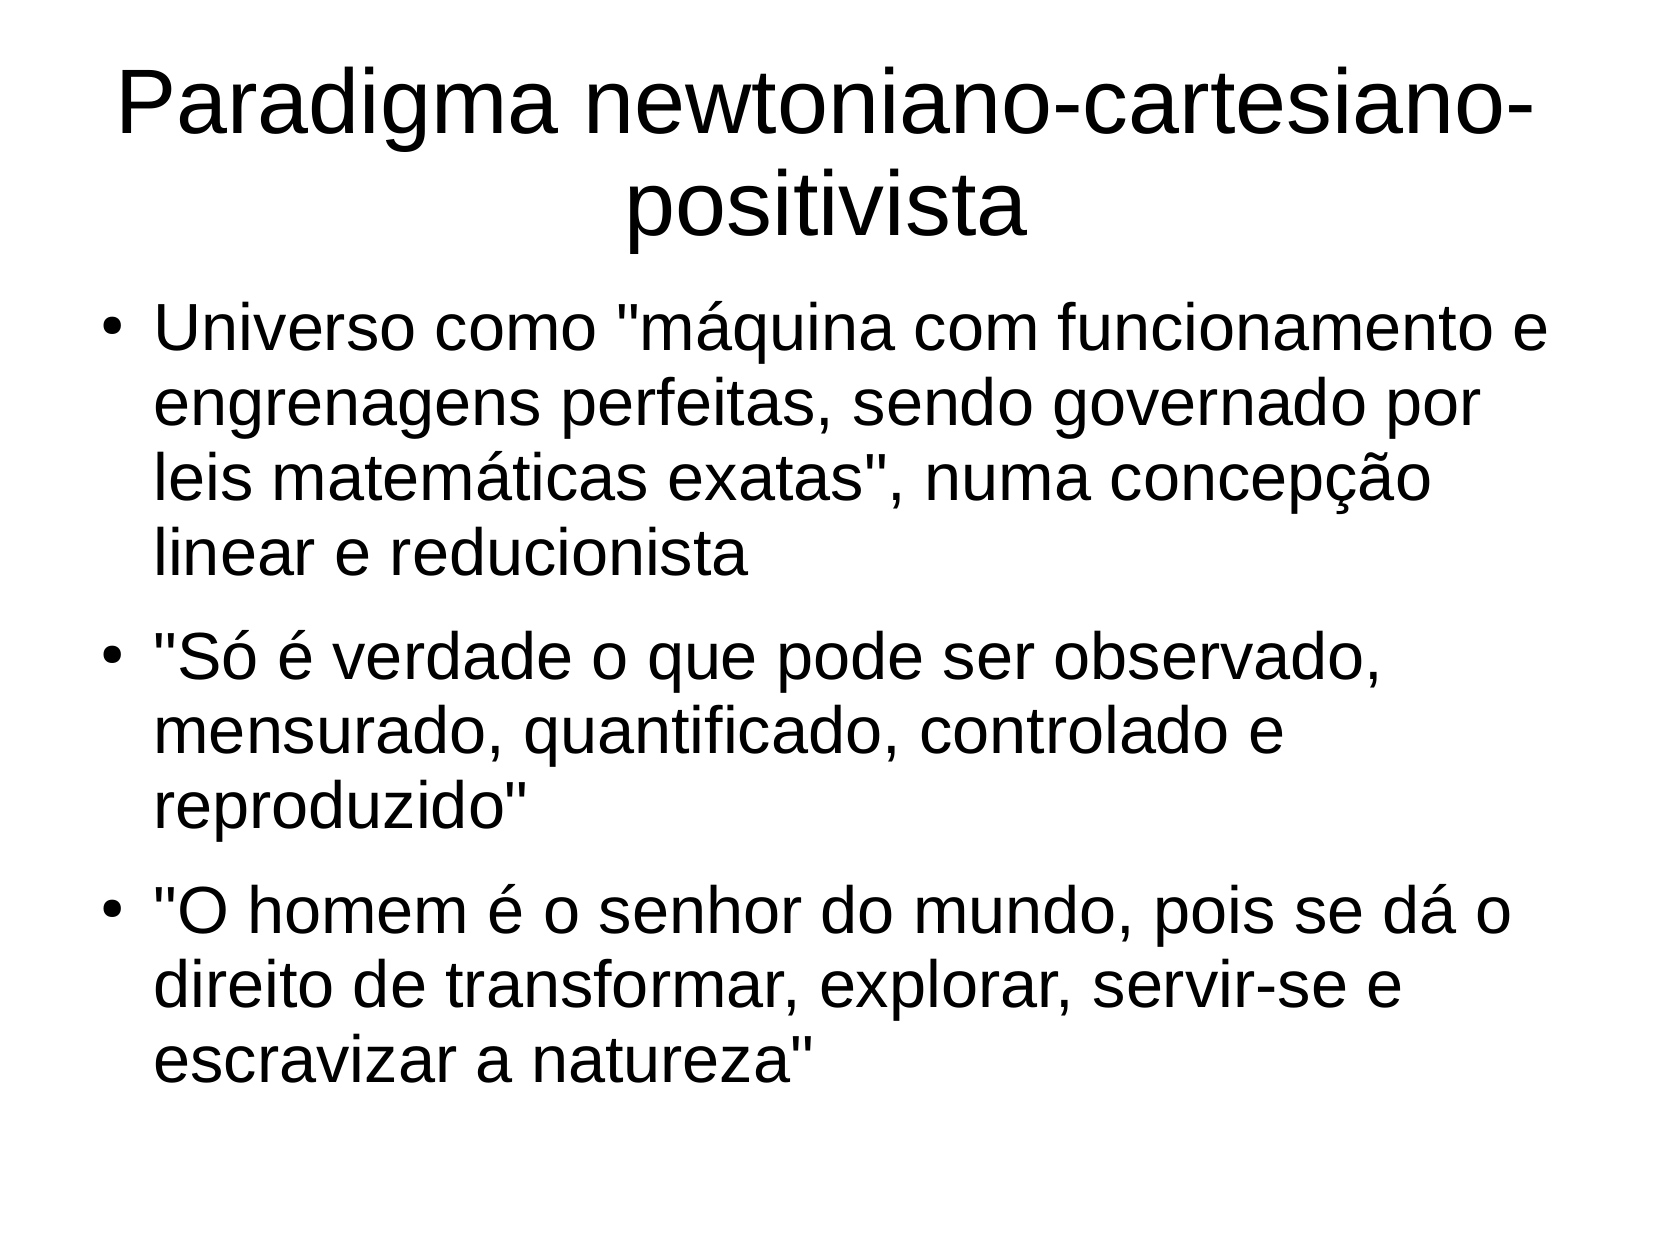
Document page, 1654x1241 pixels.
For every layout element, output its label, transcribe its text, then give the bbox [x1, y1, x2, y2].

list Universo como "máquina com funcionamento e engrenagens perfeitas, sendo governado por leis matemáticas exatas", numa concepção linear e reducionista "Só é verdade o que pode ser observado, mensurado, quantificado, controlado e reproduzido" "O homem é o senhor do mundo, pois se dá o direito de transformar, explorar, servir-se e escravizar a natureza" [82, 290, 1571, 1097]
title Paradigma newtoniano-cartesiano-positivista [82, 49, 1571, 257]
